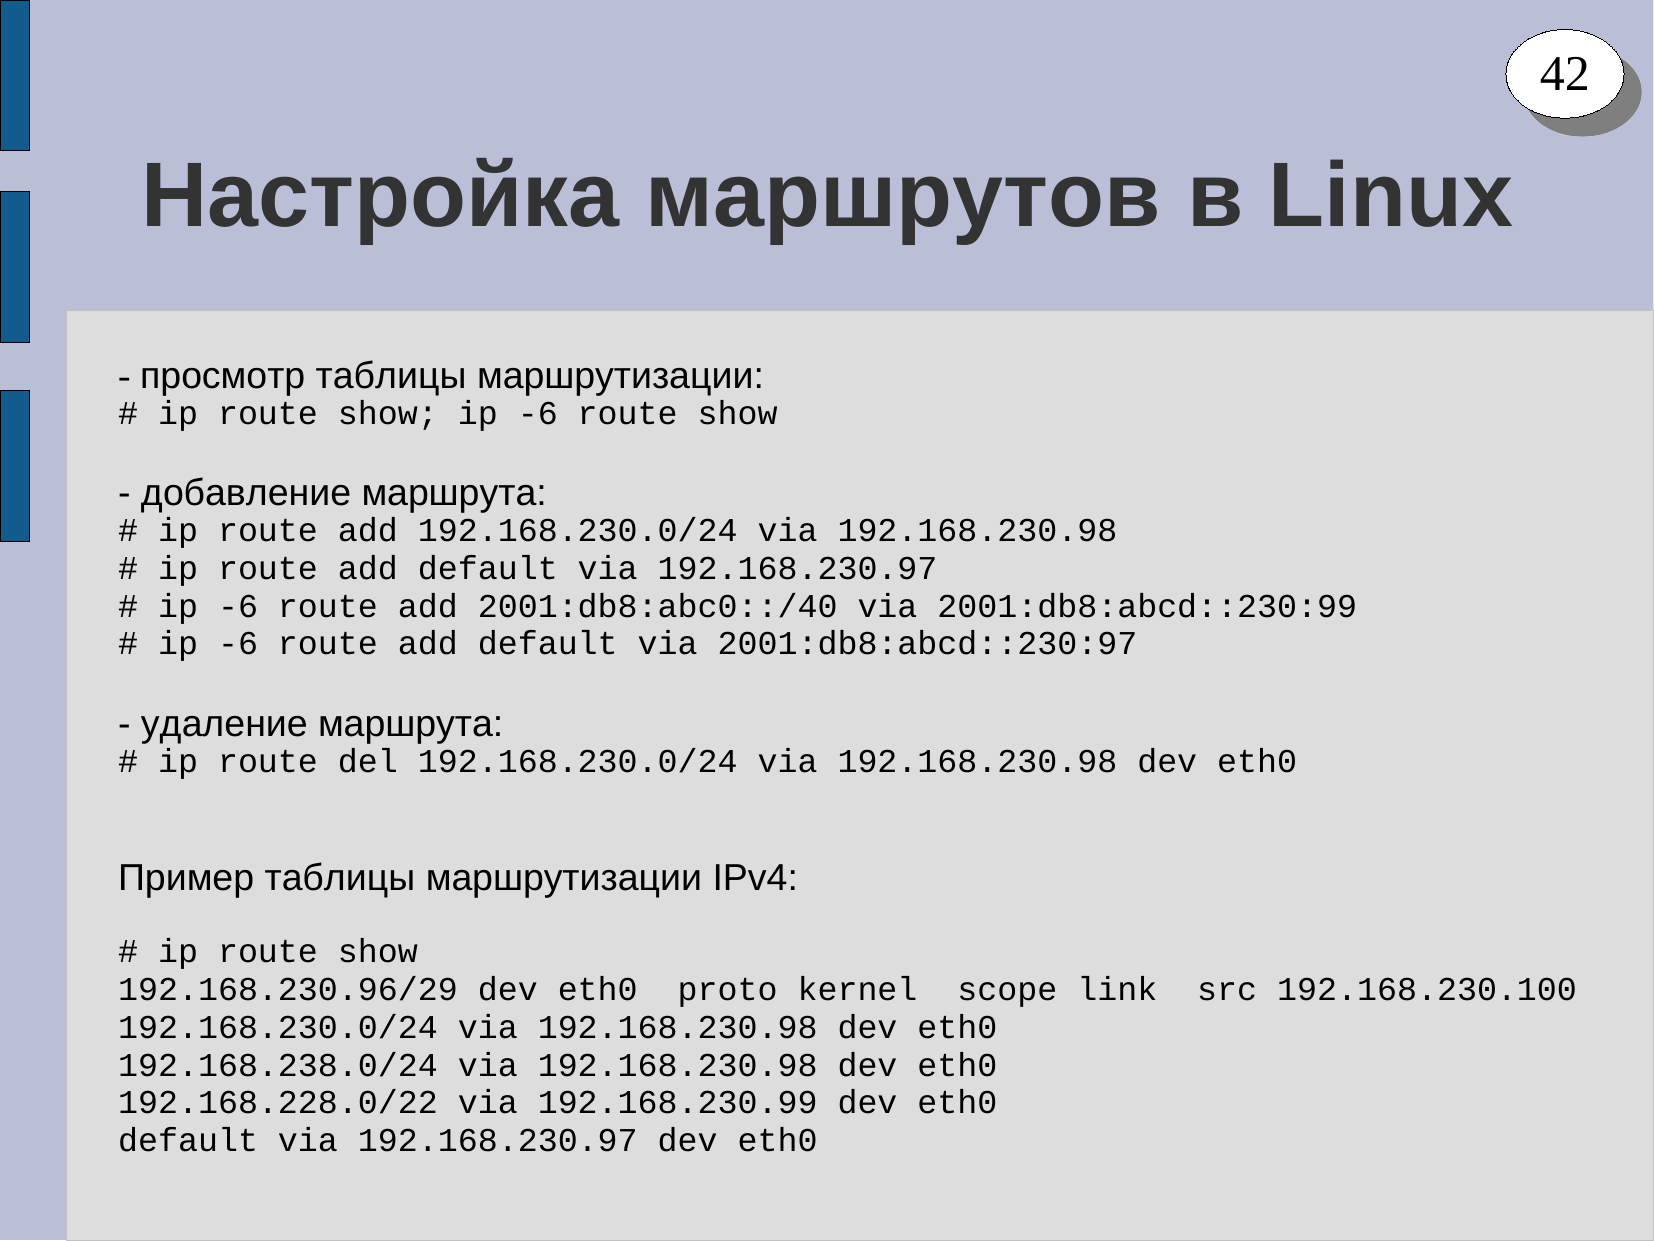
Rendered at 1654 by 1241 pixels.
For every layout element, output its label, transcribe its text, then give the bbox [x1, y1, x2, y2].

text_box 42 [1505, 29, 1625, 119]
title Настройка маршрутов в Linux [121, 91, 1534, 299]
text_box - просмотр таблицы маршрутизации: # ip route show; ip -6 route show - добавление маршрута: # ip route add 192.168.230.0/24 via 192.168.230.98 # ip route add default via 192.168.230.97 # ip -6 route add 2001:db8:abc0::/40 via 2001:db8:abcd::230:99 # ip -6 route add default via 2001:db8:abcd::230:97 - удаление маршрута: # ip route del 192.168.230.0/24 via 192.168.230.98 dev eth0 Пример таблицы маршрутизации IPv4: # ip route show 192.168.230.96/29 dev eth0 proto kernel scope link src 192.168.230.100 192.168.230.0/24 via 192.168.230.98 dev eth0 192.168.238.0/24 via 192.168.230.98 dev eth0 192.168.228.0/22 via 192.168.230.99 dev eth0 default via 192.168.230.97 dev eth0 [118, 354, 1595, 1241]
